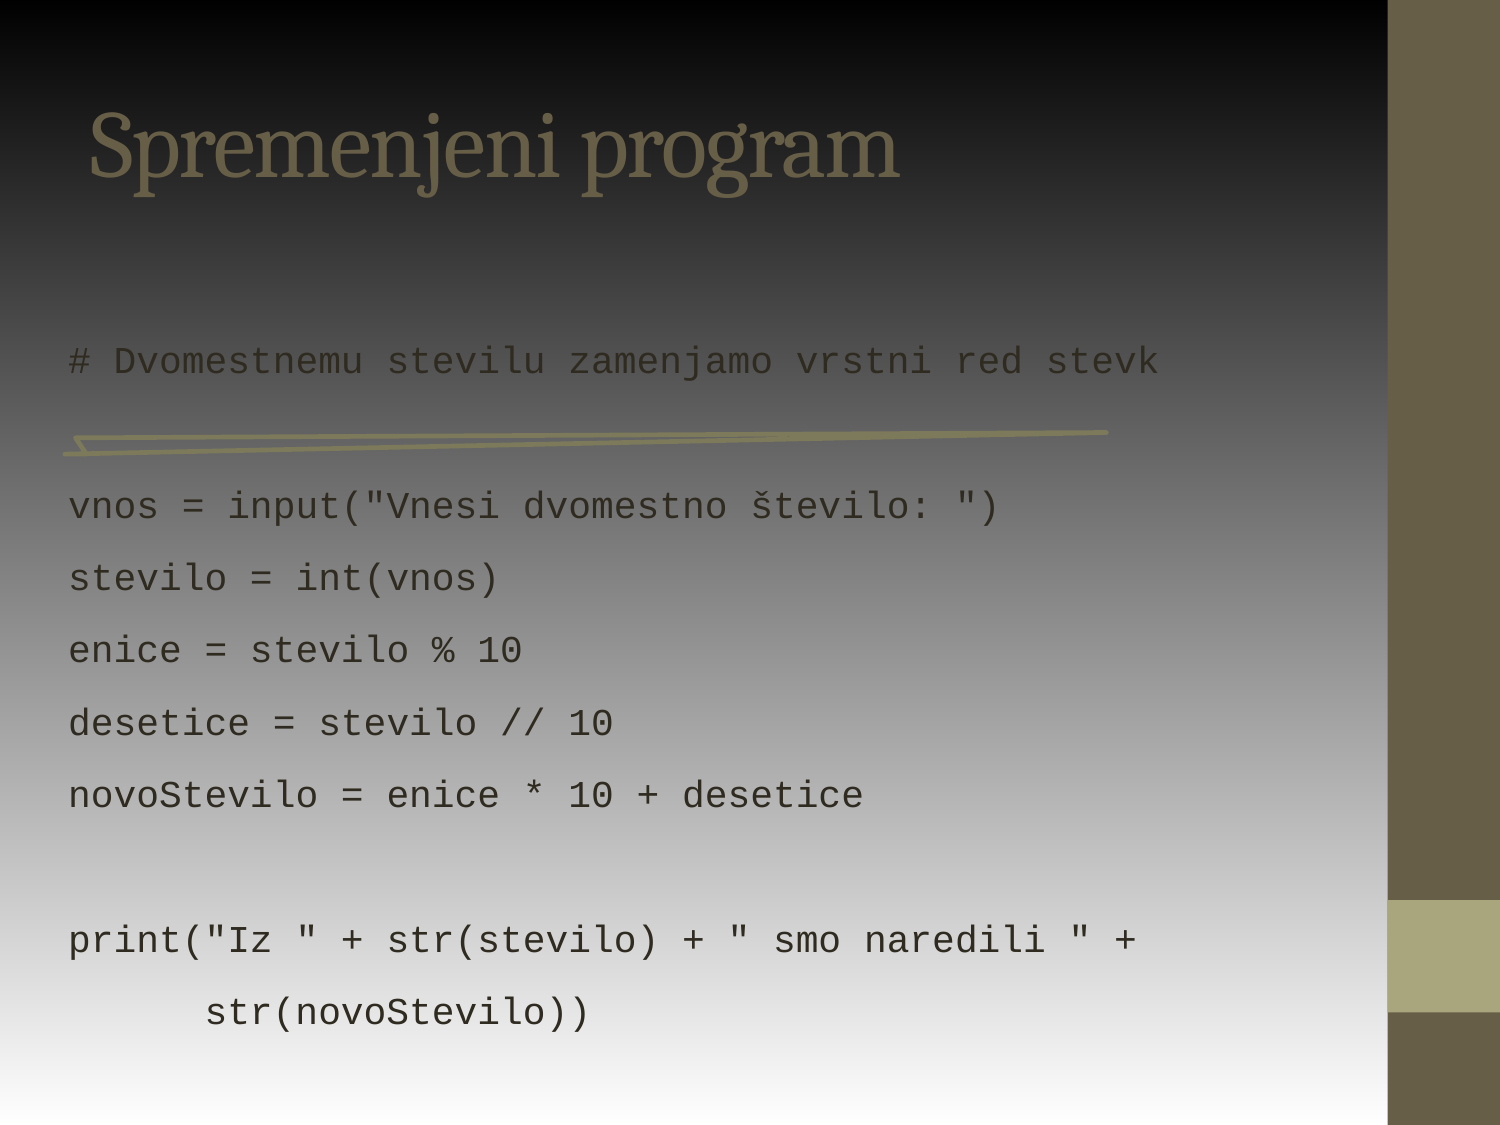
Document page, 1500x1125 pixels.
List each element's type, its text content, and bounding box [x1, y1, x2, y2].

list # Dvomestnemu stevilu zamenjamo vrstni red stevk vnos = input("Vnesi dvomestno število: ") stevilo = int(vnos) enice = stevilo % 10 desetice = stevilo // 10 novoStevilo = enice * 10 + desetice print("Iz " + str(stevilo) + " smo naredili " + str(novoStevilo)) [0, 255, 1365, 1043]
title Spremenjeni program [75, 45, 1325, 233]
